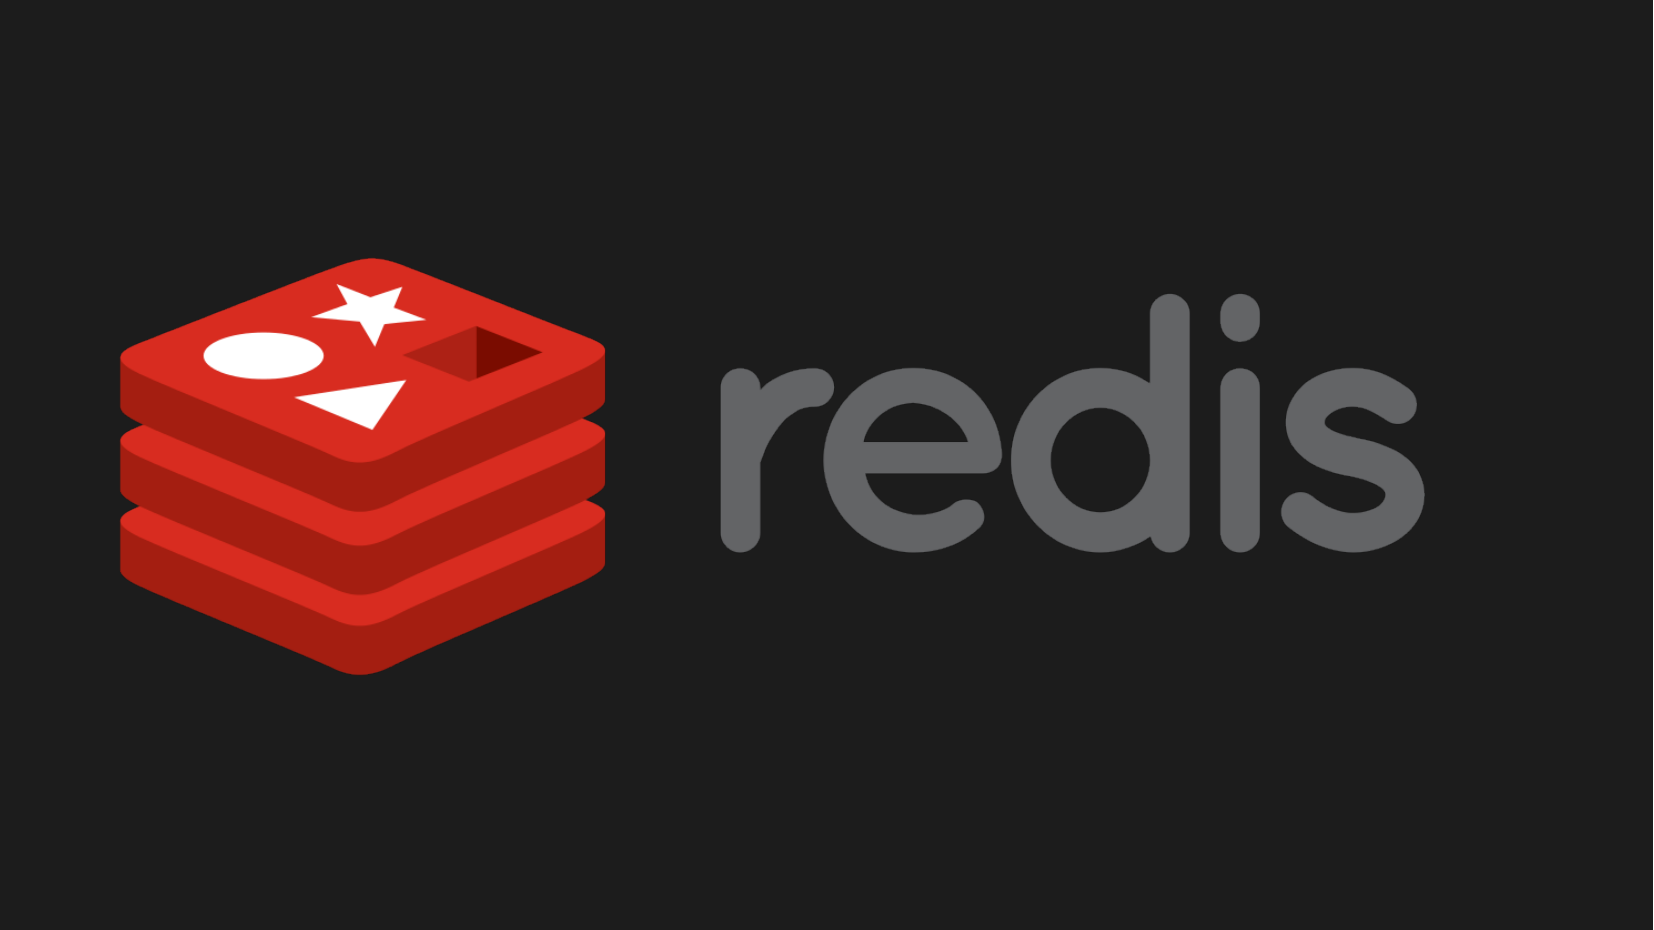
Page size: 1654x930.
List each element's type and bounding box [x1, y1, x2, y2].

picture [106, 244, 1438, 690]
